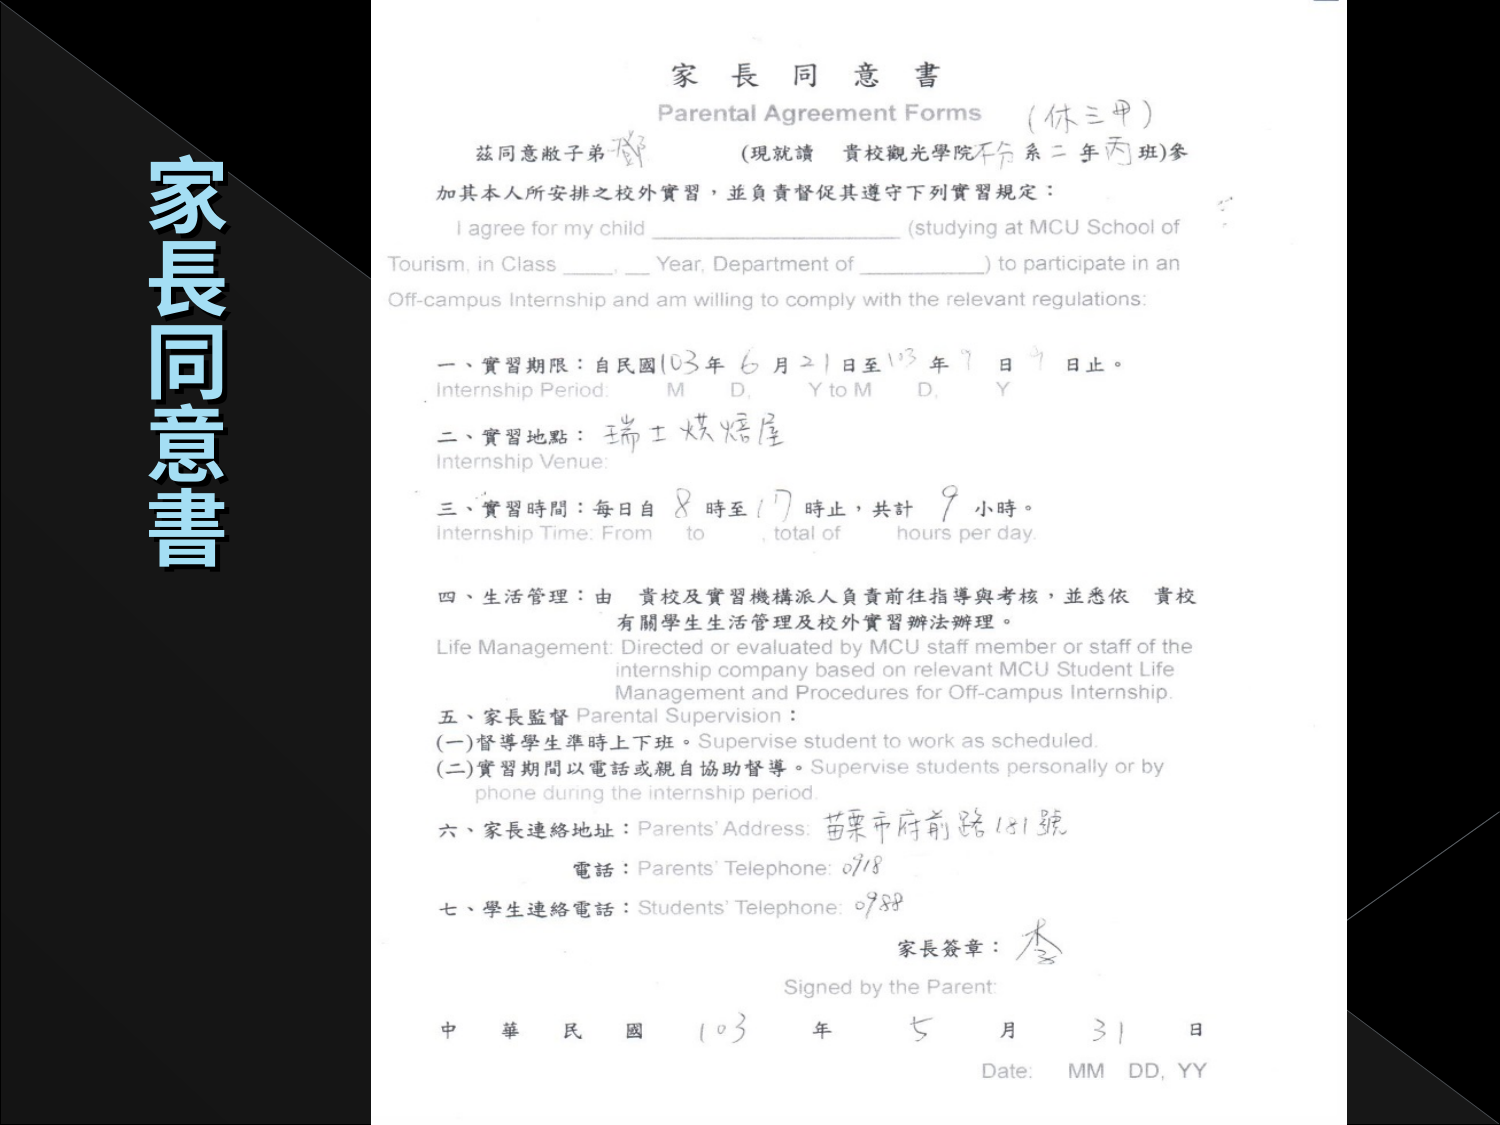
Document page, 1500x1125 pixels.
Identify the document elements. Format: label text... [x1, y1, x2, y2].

picture [371, 0, 1347, 1125]
title 家長同意書 [41, 30, 243, 692]
